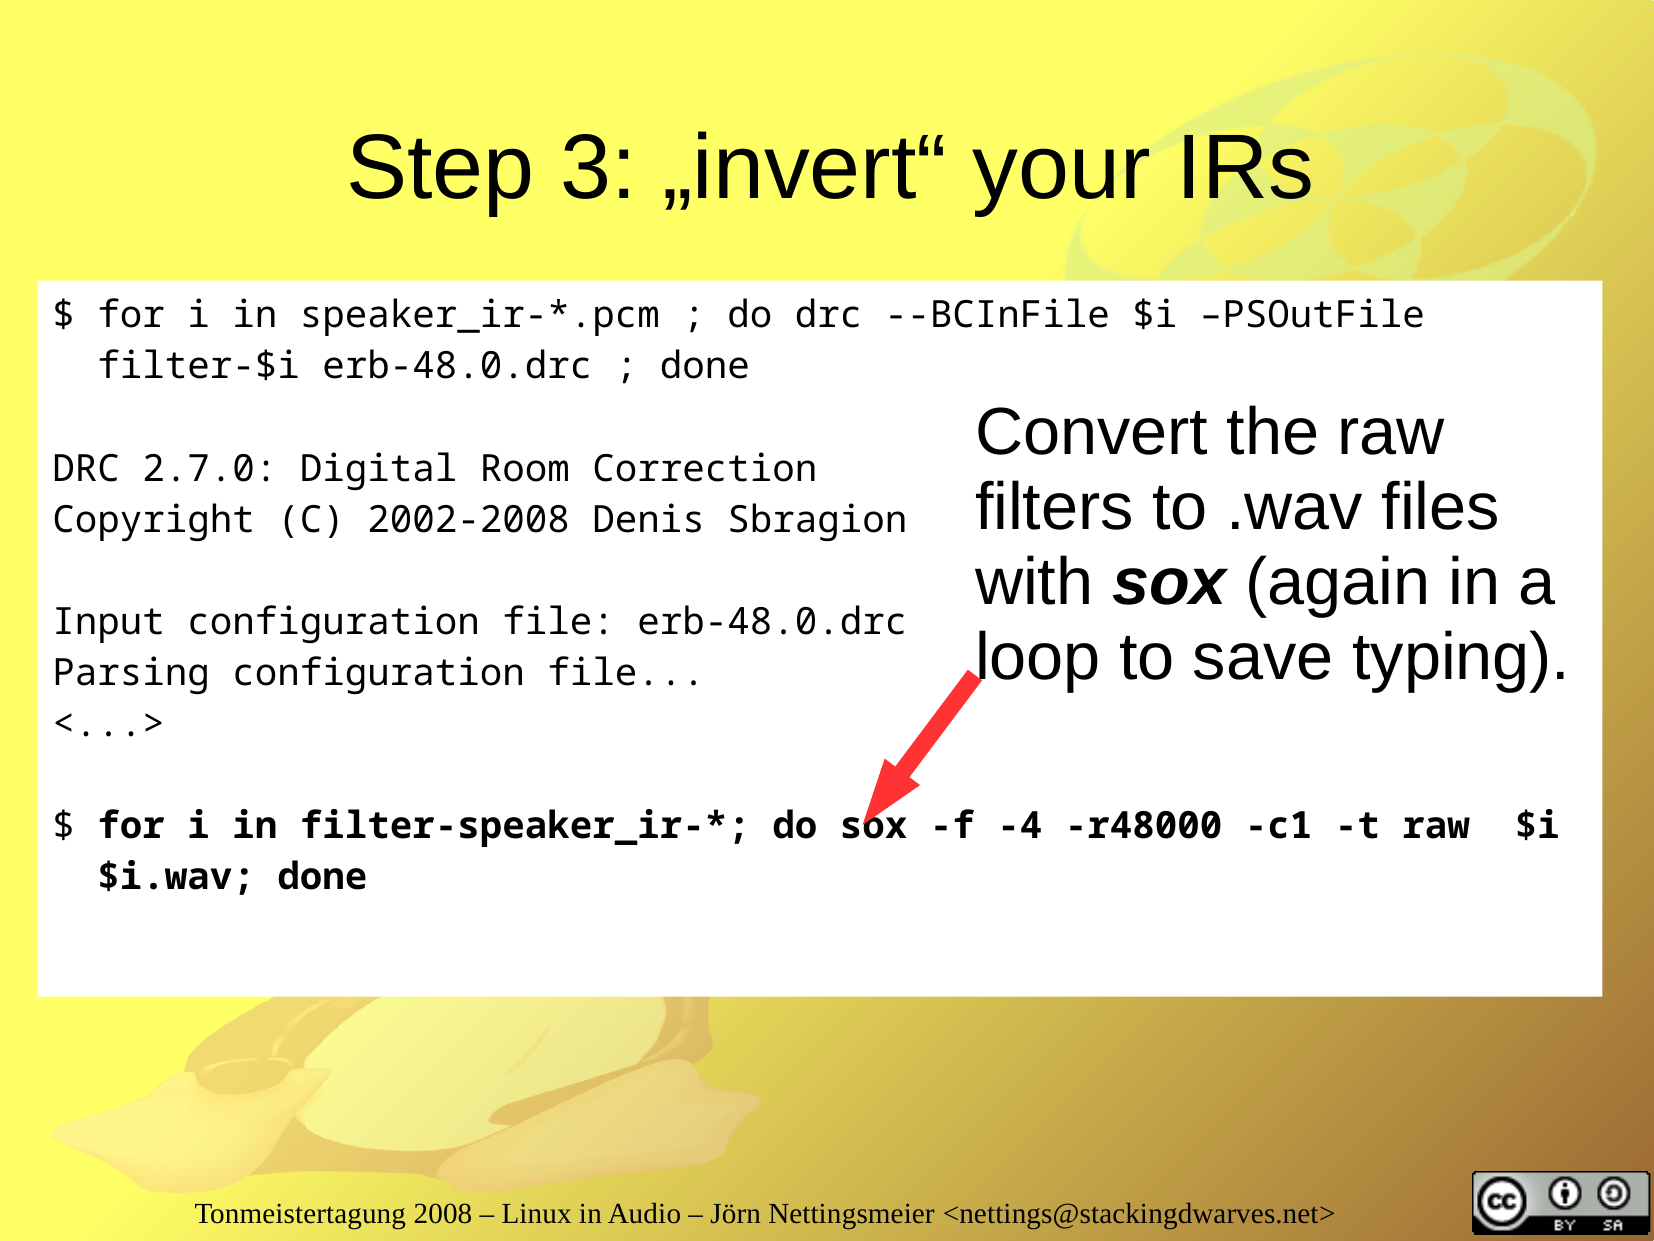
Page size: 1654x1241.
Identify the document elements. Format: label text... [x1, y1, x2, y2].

picture [1472, 1171, 1651, 1235]
title Step 3: „invert“ your IRs [86, 70, 1576, 263]
subtitle Convert the raw filters to .wav files with sox (again in a loop to save typing). [975, 375, 1576, 788]
text_box $ for i in speaker_ir-*.pcm ; do drc --BCInFile $i –PSOutFile filter-$i erb-48.0.drc ; done DRC 2.7.0: Digital Room Correction Copyright (C) 2002-2008 Denis Sbragion Input configuration file: erb-48.0.drc Parsing configuration file... <...> $ for i in filter-speaker_ir-*; do sox -f -4 -r48000 -c1 -t raw $i $i.wav; done [37, 280, 1603, 997]
